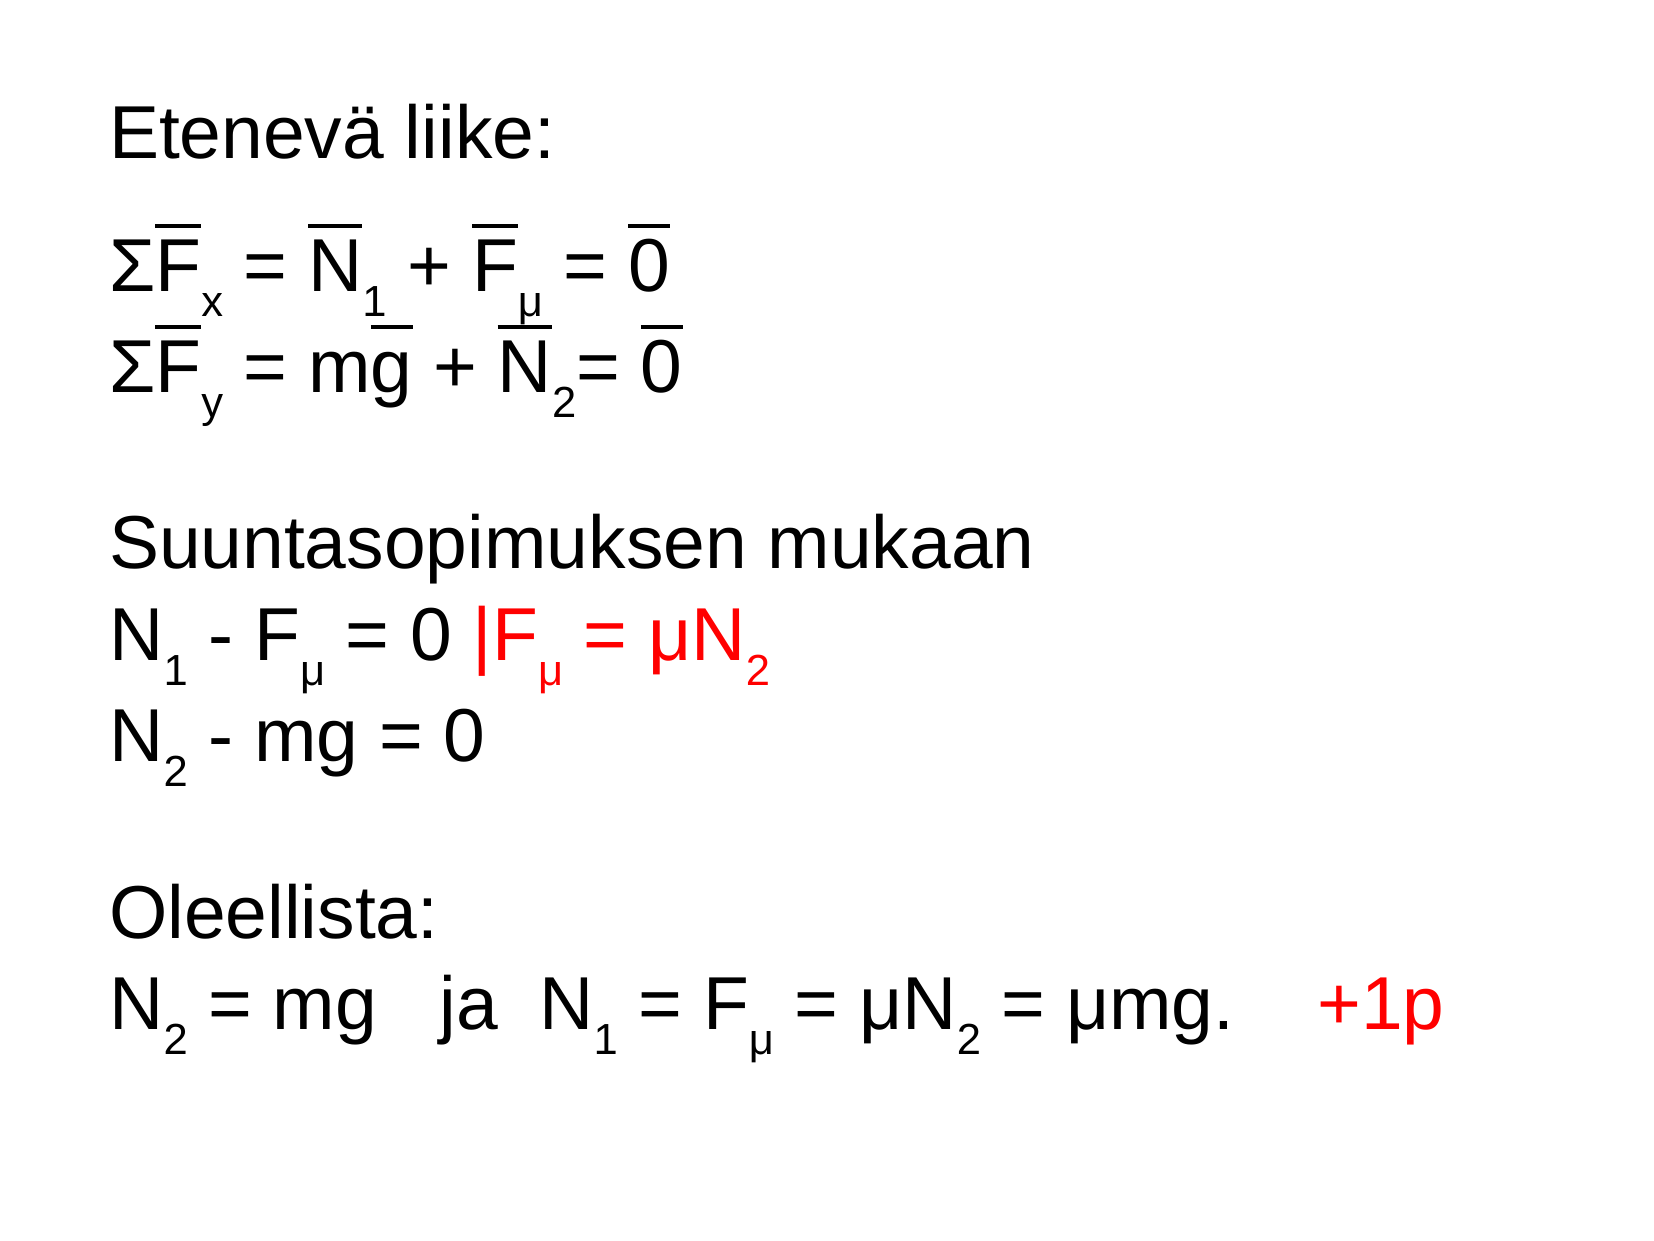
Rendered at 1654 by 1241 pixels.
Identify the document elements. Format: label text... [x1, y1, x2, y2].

text_box Etenevä liike: ΣFx = N1 + Fμ = 0 ΣFy = mg + N2= 0 Suuntasopimuksen mukaan N1 - Fμ = 0 |Fμ = μN2 N2 - mg = 0 Oleellista: N2 = mg ja N1 = Fμ = μN2 = μmg. +1p [94, 83, 1583, 1070]
